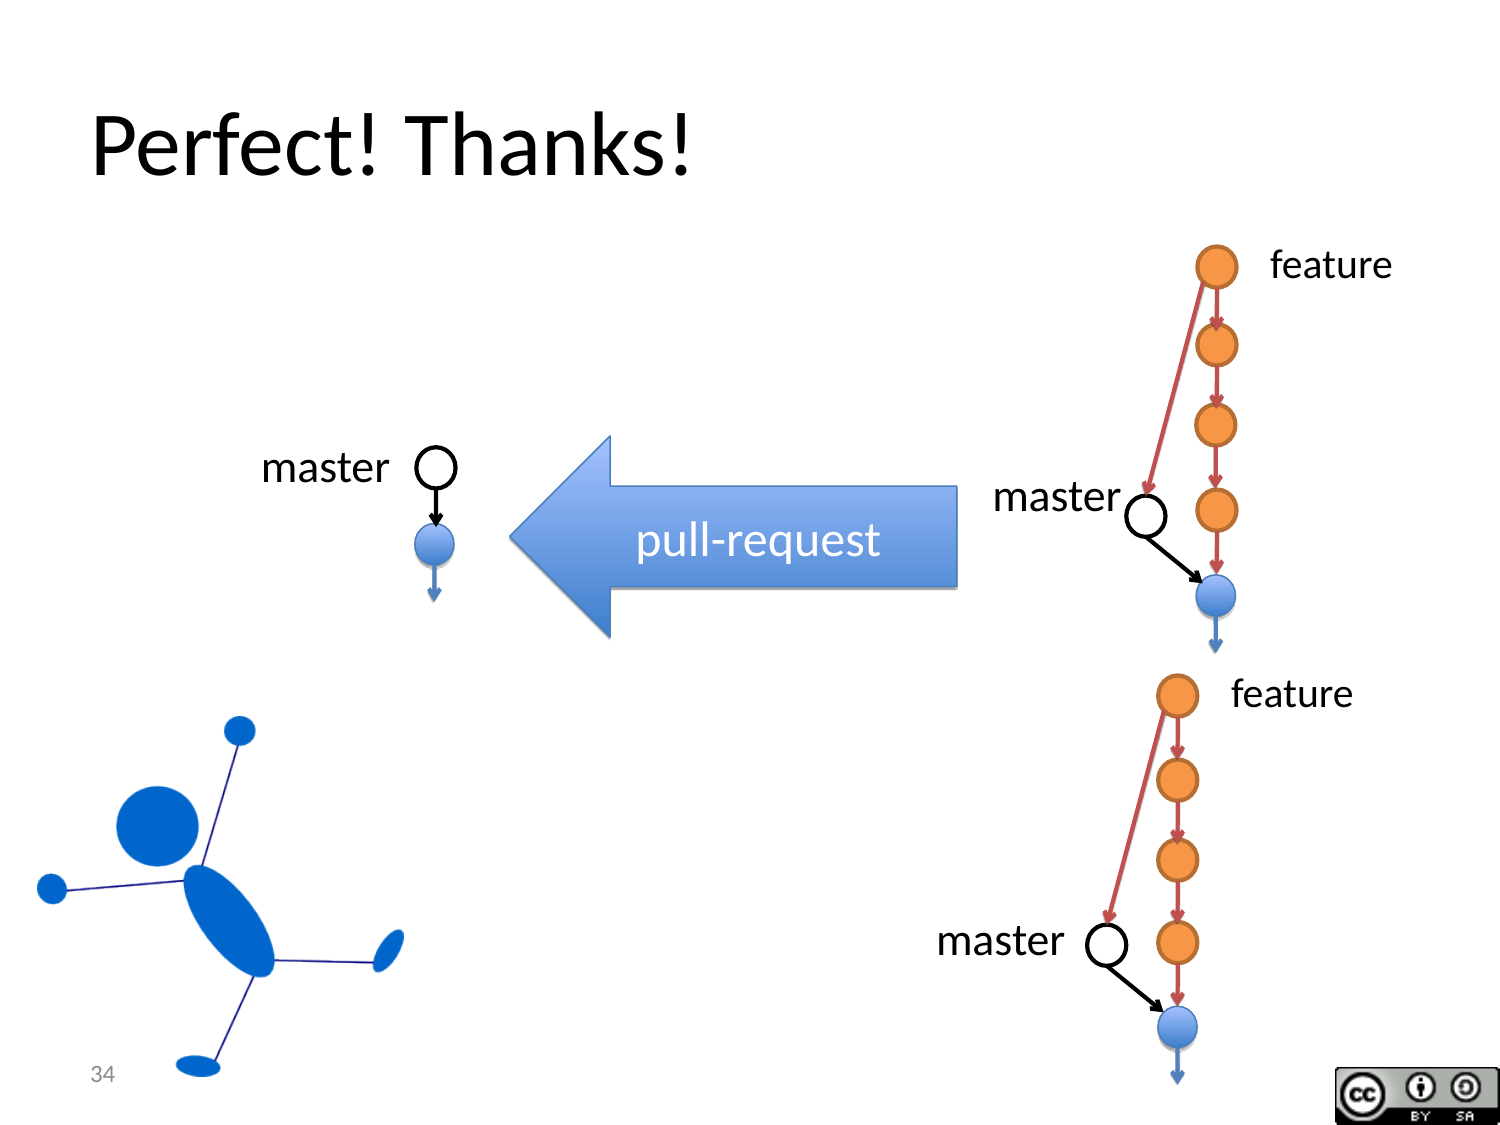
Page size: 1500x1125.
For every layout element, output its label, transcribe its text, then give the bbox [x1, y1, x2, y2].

text_box feature [1235, 229, 1428, 295]
text_box [1087, 924, 1198, 1048]
picture [37, 716, 404, 1077]
slide_number <number> [75, 1042, 425, 1103]
text_box feature [1196, 658, 1389, 724]
text_box [1196, 404, 1236, 446]
text_box [1197, 489, 1237, 531]
text_box [414, 447, 456, 565]
text_box pull-request [509, 435, 957, 638]
text_box [1158, 840, 1198, 881]
text_box [1158, 759, 1198, 801]
text_box [1197, 246, 1237, 288]
text_box master [229, 429, 422, 499]
text_box [1126, 495, 1236, 616]
text_box [1158, 675, 1198, 717]
text_box master [960, 457, 1153, 528]
text_box [1158, 922, 1198, 963]
picture [1335, 1067, 1500, 1125]
text_box master [904, 902, 1097, 973]
title Perfect! Thanks! [75, 45, 1425, 233]
text_box [1197, 324, 1237, 366]
